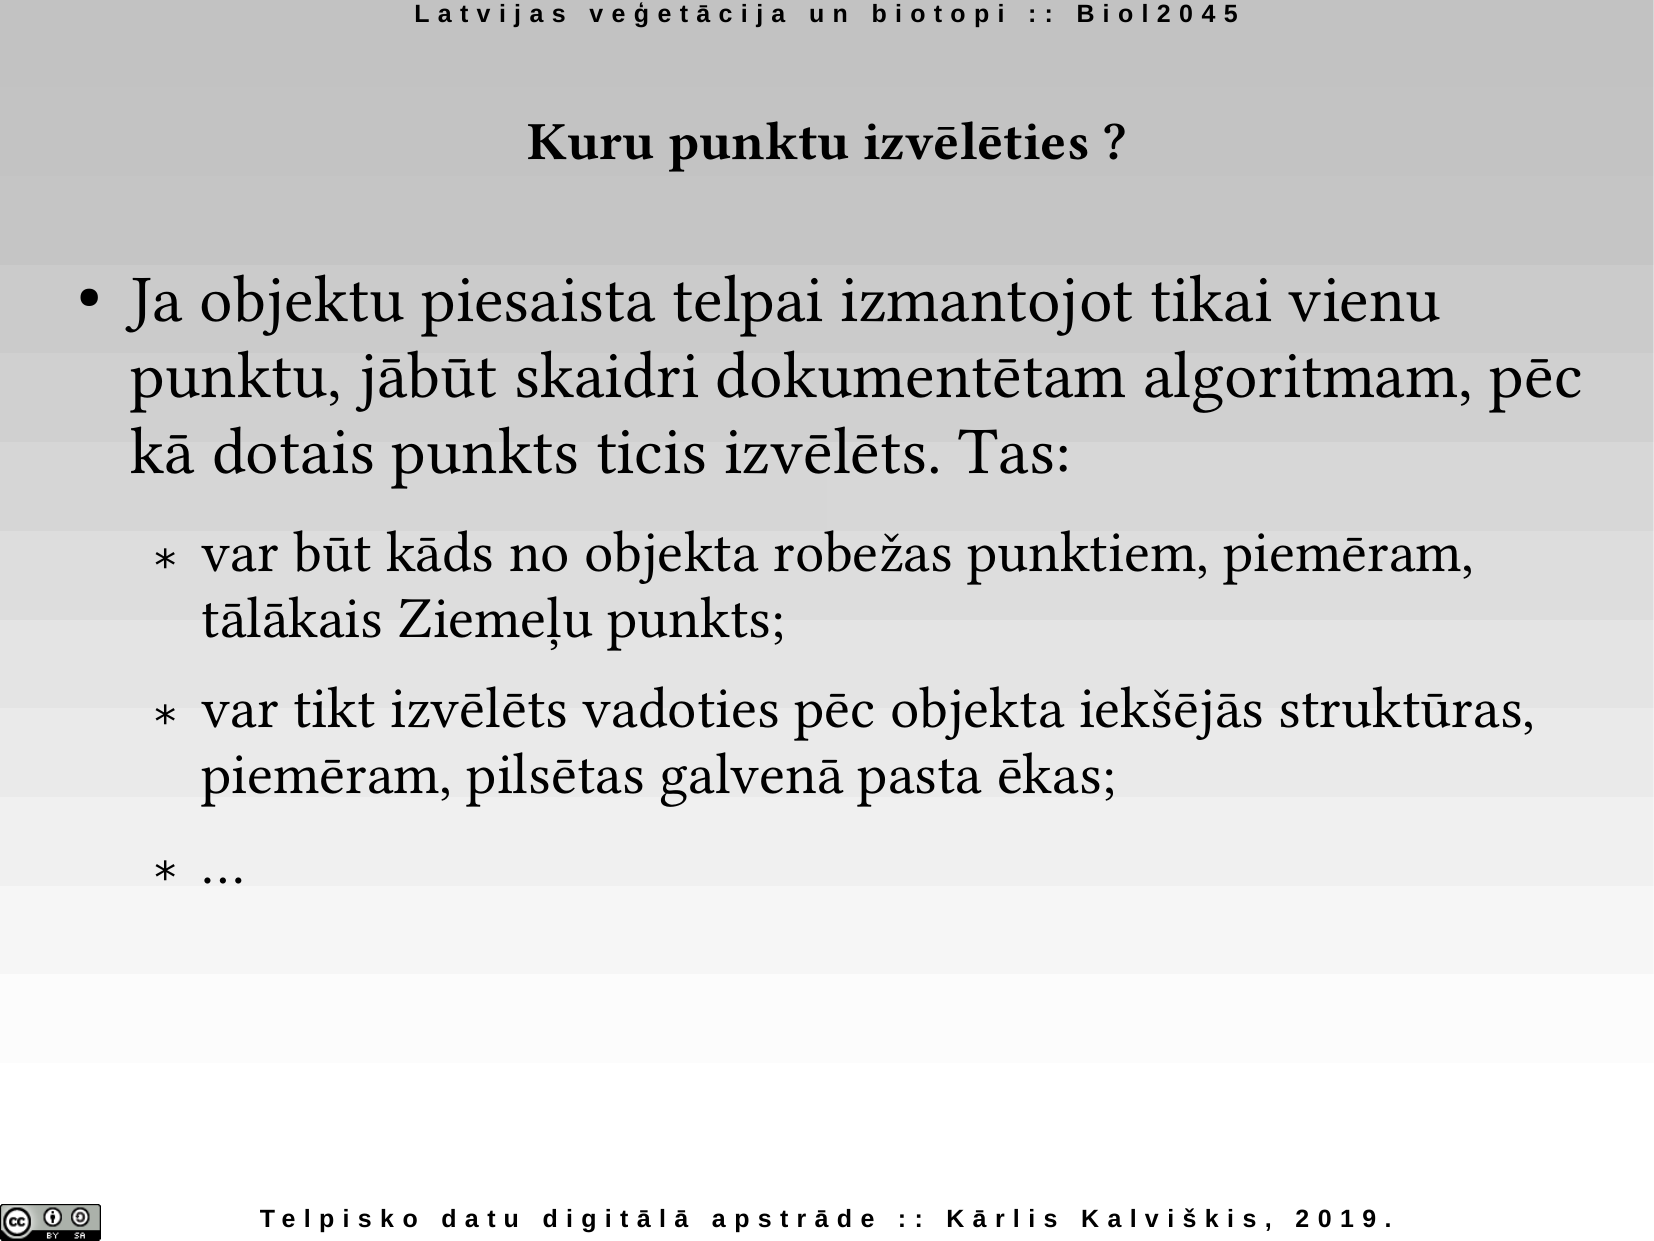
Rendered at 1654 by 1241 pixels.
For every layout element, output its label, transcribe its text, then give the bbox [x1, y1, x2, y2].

picture [0, 0, 1654, 1241]
title Kuru punktu izvēlēties ? [59, 37, 1596, 246]
list Ja objektu piesaista telpai izmantojot tikai vienu punktu, jābūt skaidri dokumentētam algoritmam, pēc kā dotais punkts ticis izvēlēts. Tas: var būt kāds no objekta robežas punktiem, piemēram, tālākais Ziemeļu punkts; var tikt izvēlēts vadoties pēc objekta iekšējās struktūras, piemēram, pilsētas galvenā pasta ēkas; ... [59, 261, 1596, 981]
